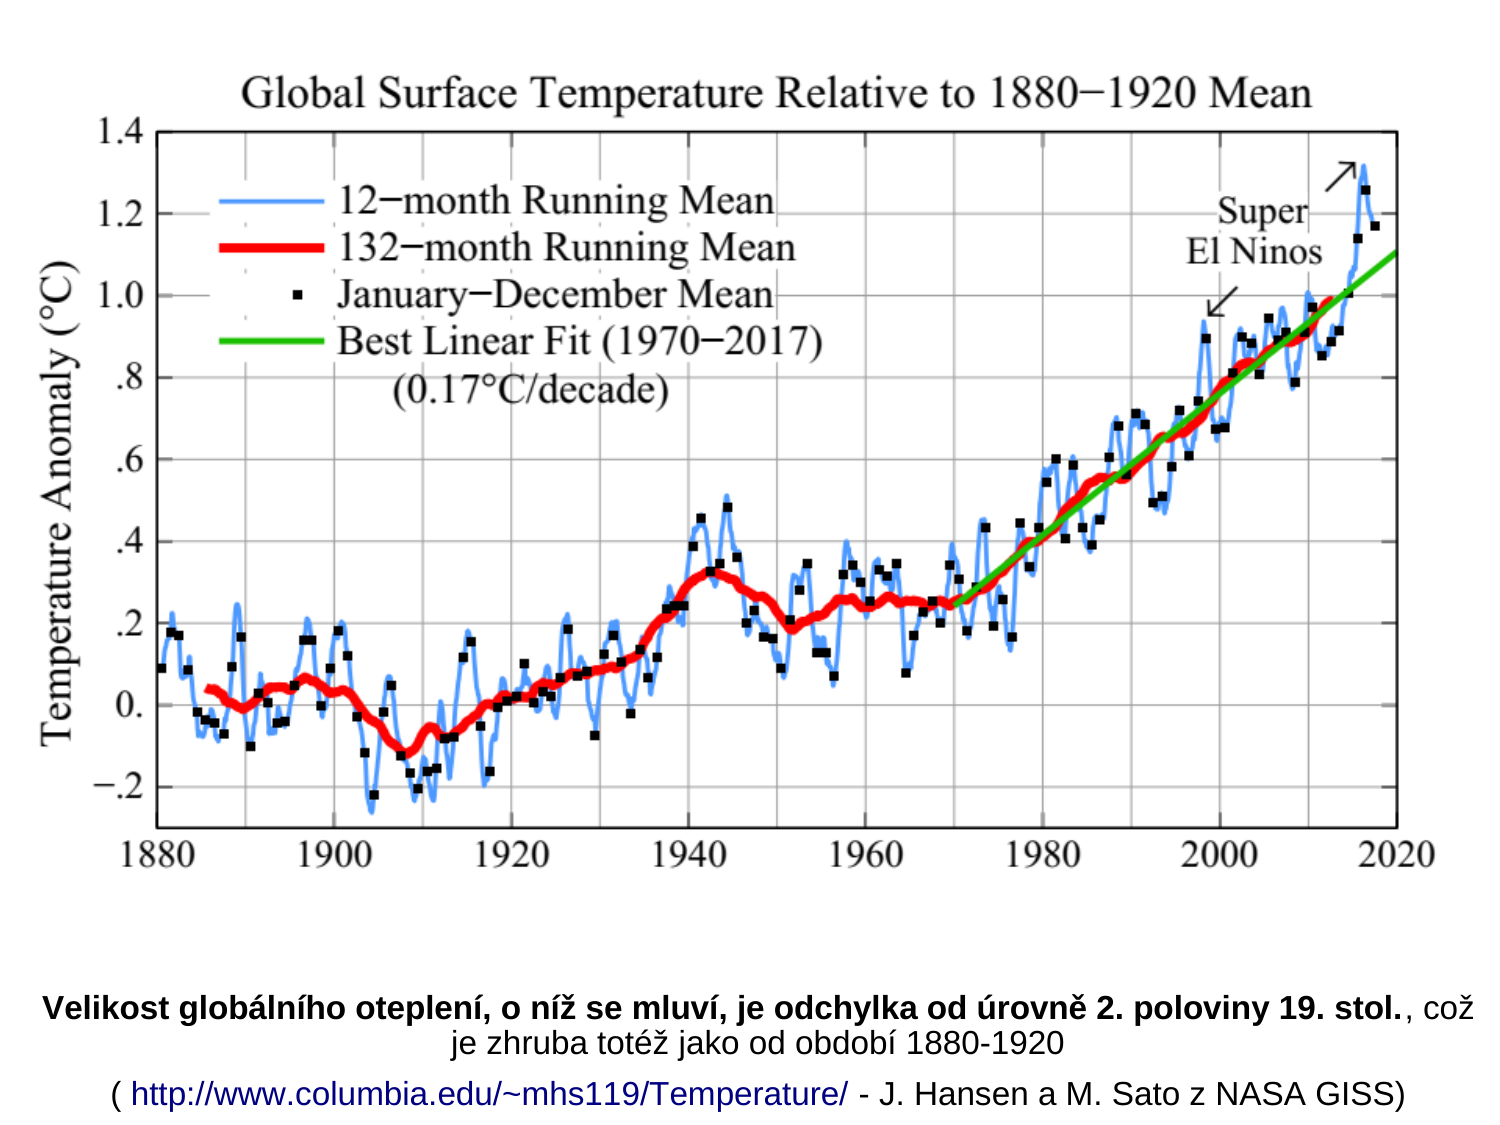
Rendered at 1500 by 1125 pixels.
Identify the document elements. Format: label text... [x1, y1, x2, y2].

picture [32, 70, 1452, 878]
subtitle Velikost globálního oteplení, o níž se mluví, je odchylka od úrovně 2. poloviny 19. stol., což je zhruba totéž jako od období 1880-1920 ( http://www.columbia.edu/~mhs119/Temperature/ - J. Hansen a M. Sato z NASA GISS) [31, 943, 1486, 1125]
